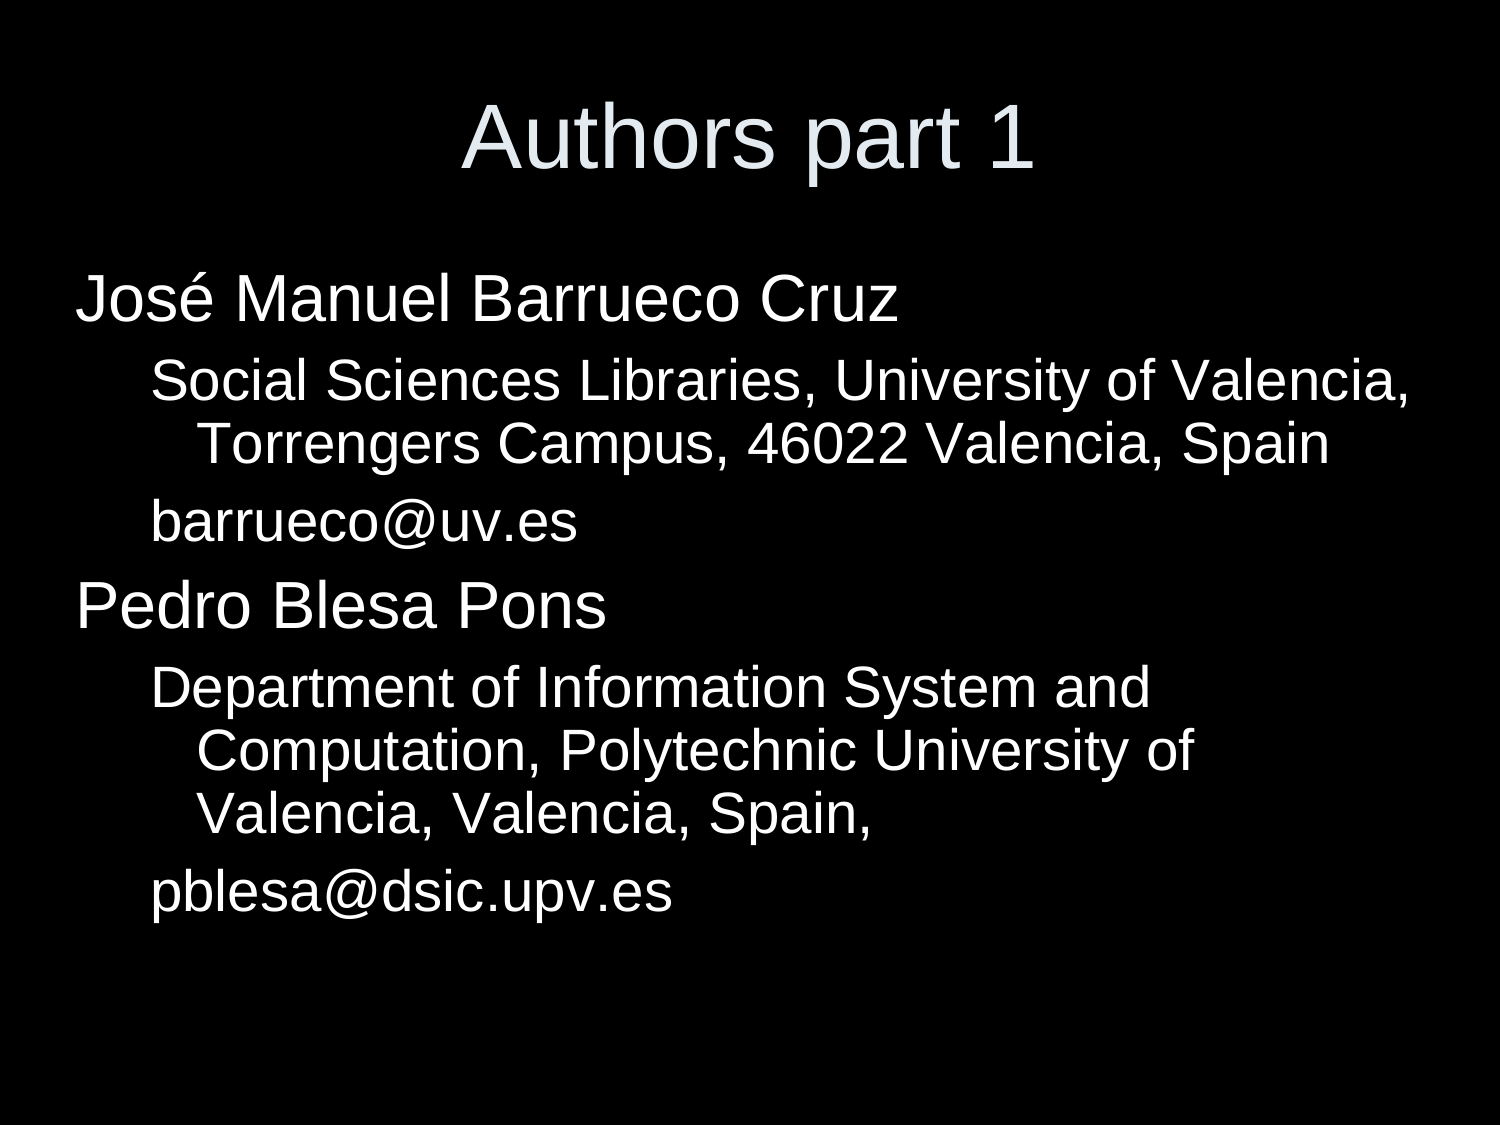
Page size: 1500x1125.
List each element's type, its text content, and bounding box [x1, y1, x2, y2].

list José Manuel Barrueco Cruz Social Sciences Libraries, University of Valencia, Torrengers Campus, 46022 Valencia, Spain barrueco@uv.es Pedro Blesa Pons Department of Information System and Computation, Polytechnic University of Valencia, Valencia, Spain, pblesa@dsic.upv.es [75, 262, 1426, 1036]
title Authors part 1 [75, 21, 1426, 257]
